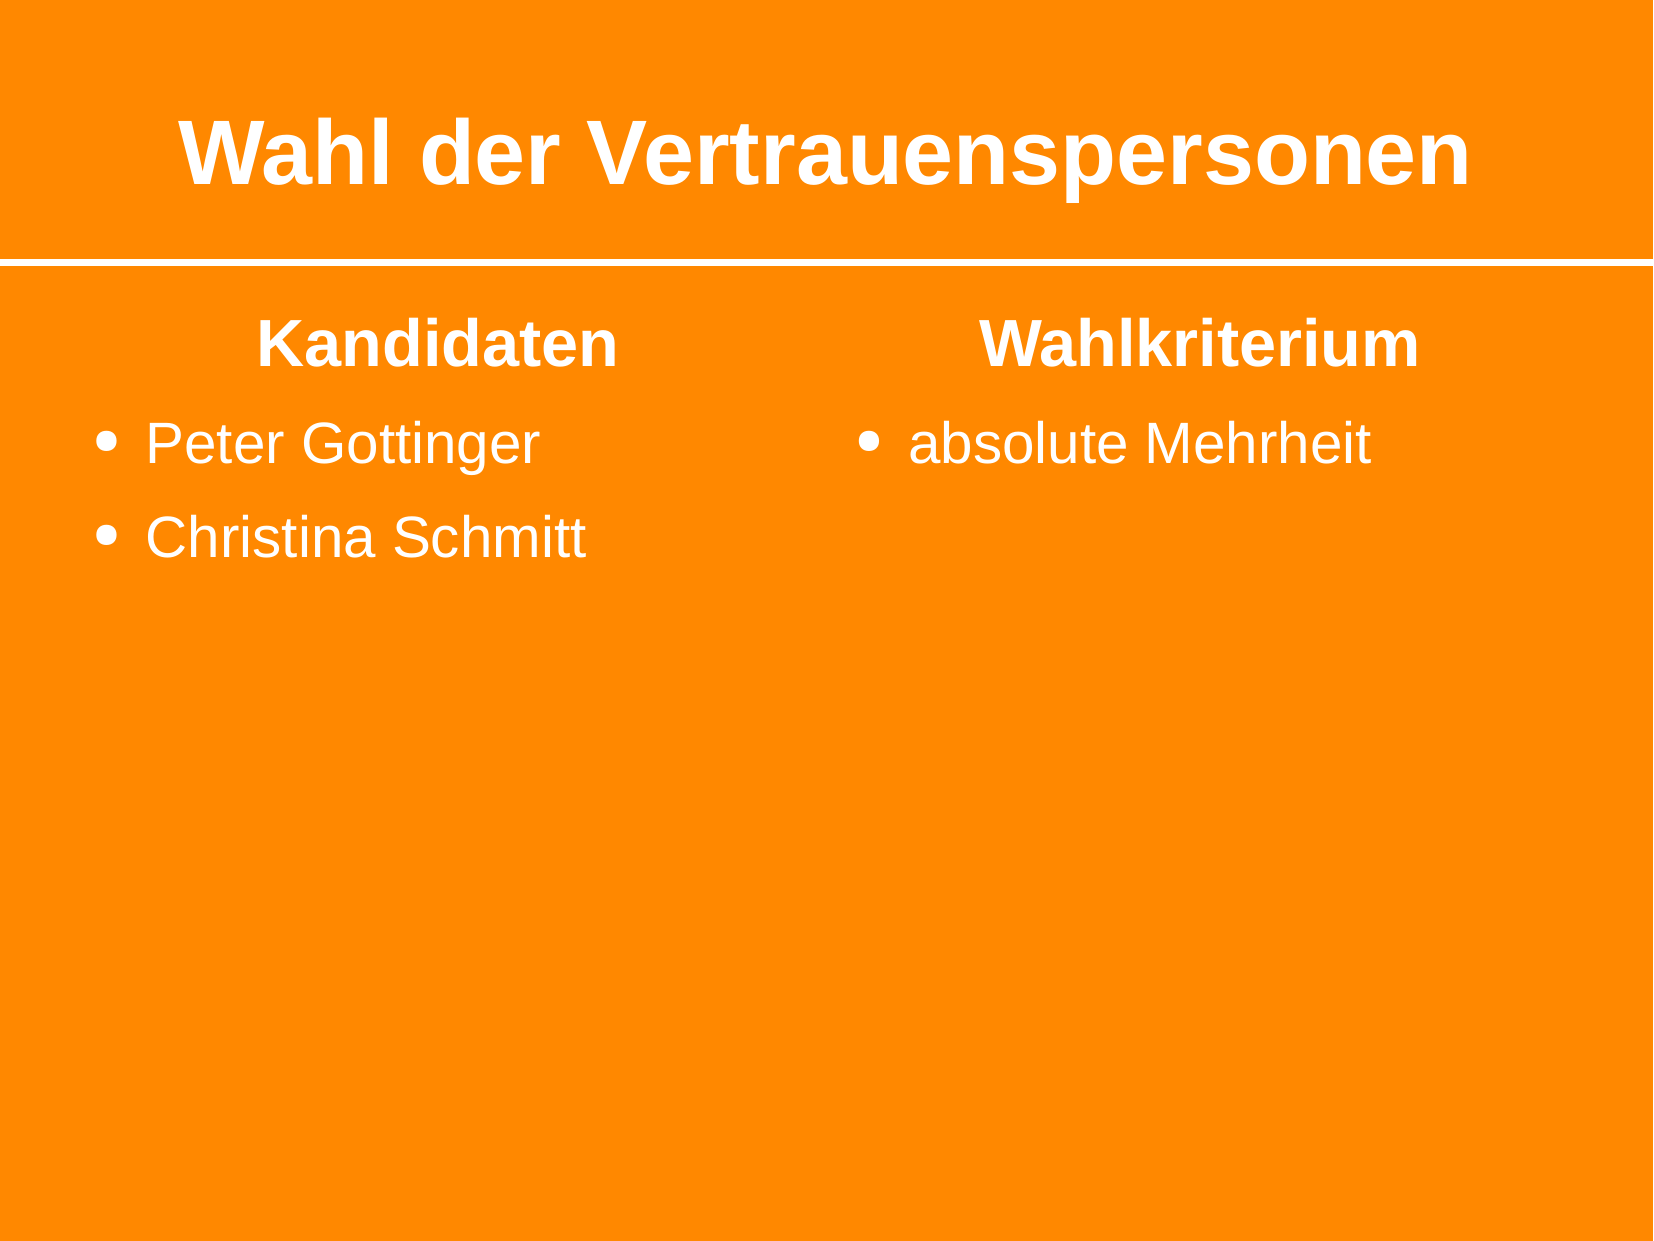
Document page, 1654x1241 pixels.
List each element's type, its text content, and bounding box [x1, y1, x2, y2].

title Wahl der Vertrauenspersonen [82, 56, 1571, 250]
list Wahlkriterium absolute Mehrheit [837, 306, 1564, 1111]
list Kandidaten Peter Gottinger Christina Schmitt [75, 306, 801, 1111]
